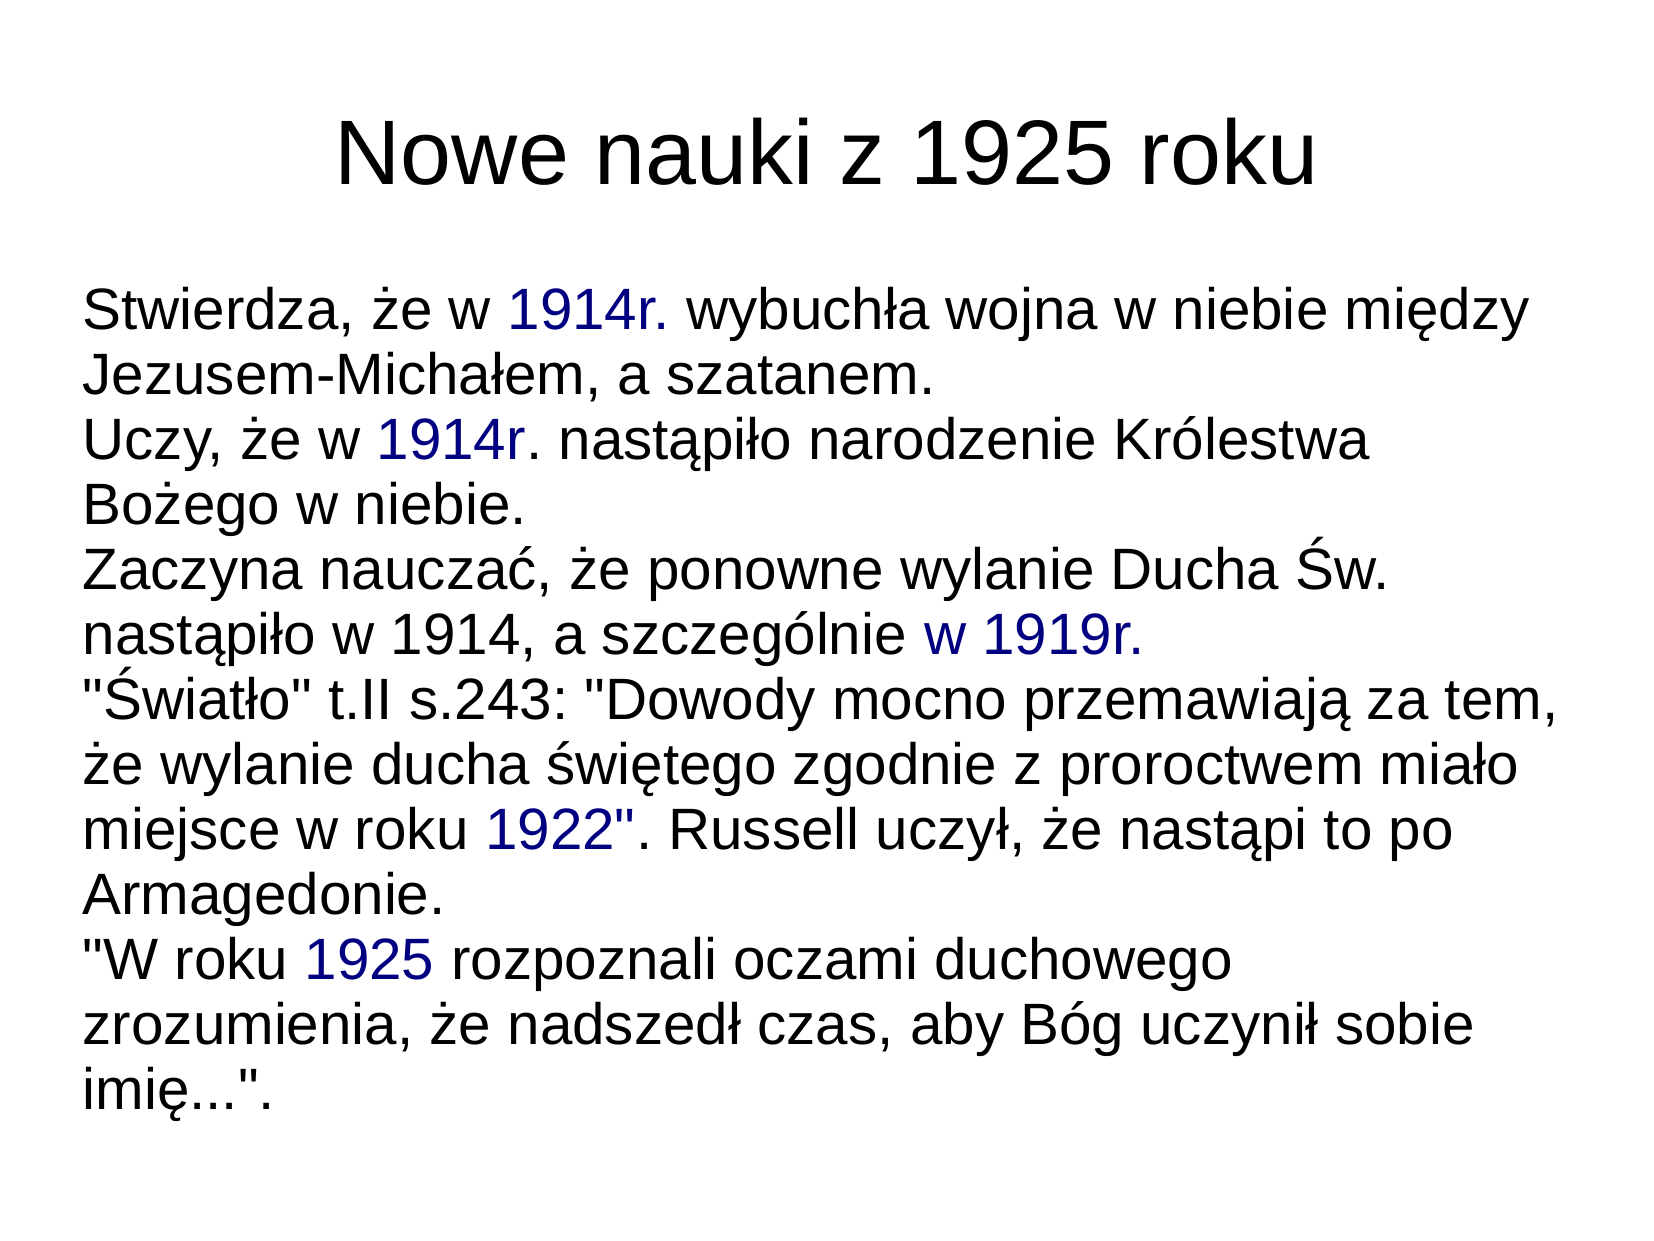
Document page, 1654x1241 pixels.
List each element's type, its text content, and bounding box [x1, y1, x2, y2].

title Nowe nauki z 1925 roku [82, 56, 1571, 250]
subtitle Stwierdza, że w 1914r. wybuchła wojna w niebie między Jezusem-Michałem, a szatanem. Uczy, że w 1914r. nastąpiło narodzenie Królestwa Bożego w niebie. Zaczyna nauczać, że ponowne wylanie Ducha Św. nastąpiło w 1914, a szczególnie w 1919r. "Światło" t.II s.243: "Dowody mocno przemawiają za tem, że wylanie ducha świętego zgodnie z proroctwem miało miejsce w roku 1922". Russell uczył, że nastąpi to po Armagedonie. "W roku 1925 rozpoznali oczami duchowego zrozumienia, że nadszedł czas, aby Bóg uczynił sobie imię...". [82, 278, 1571, 1121]
